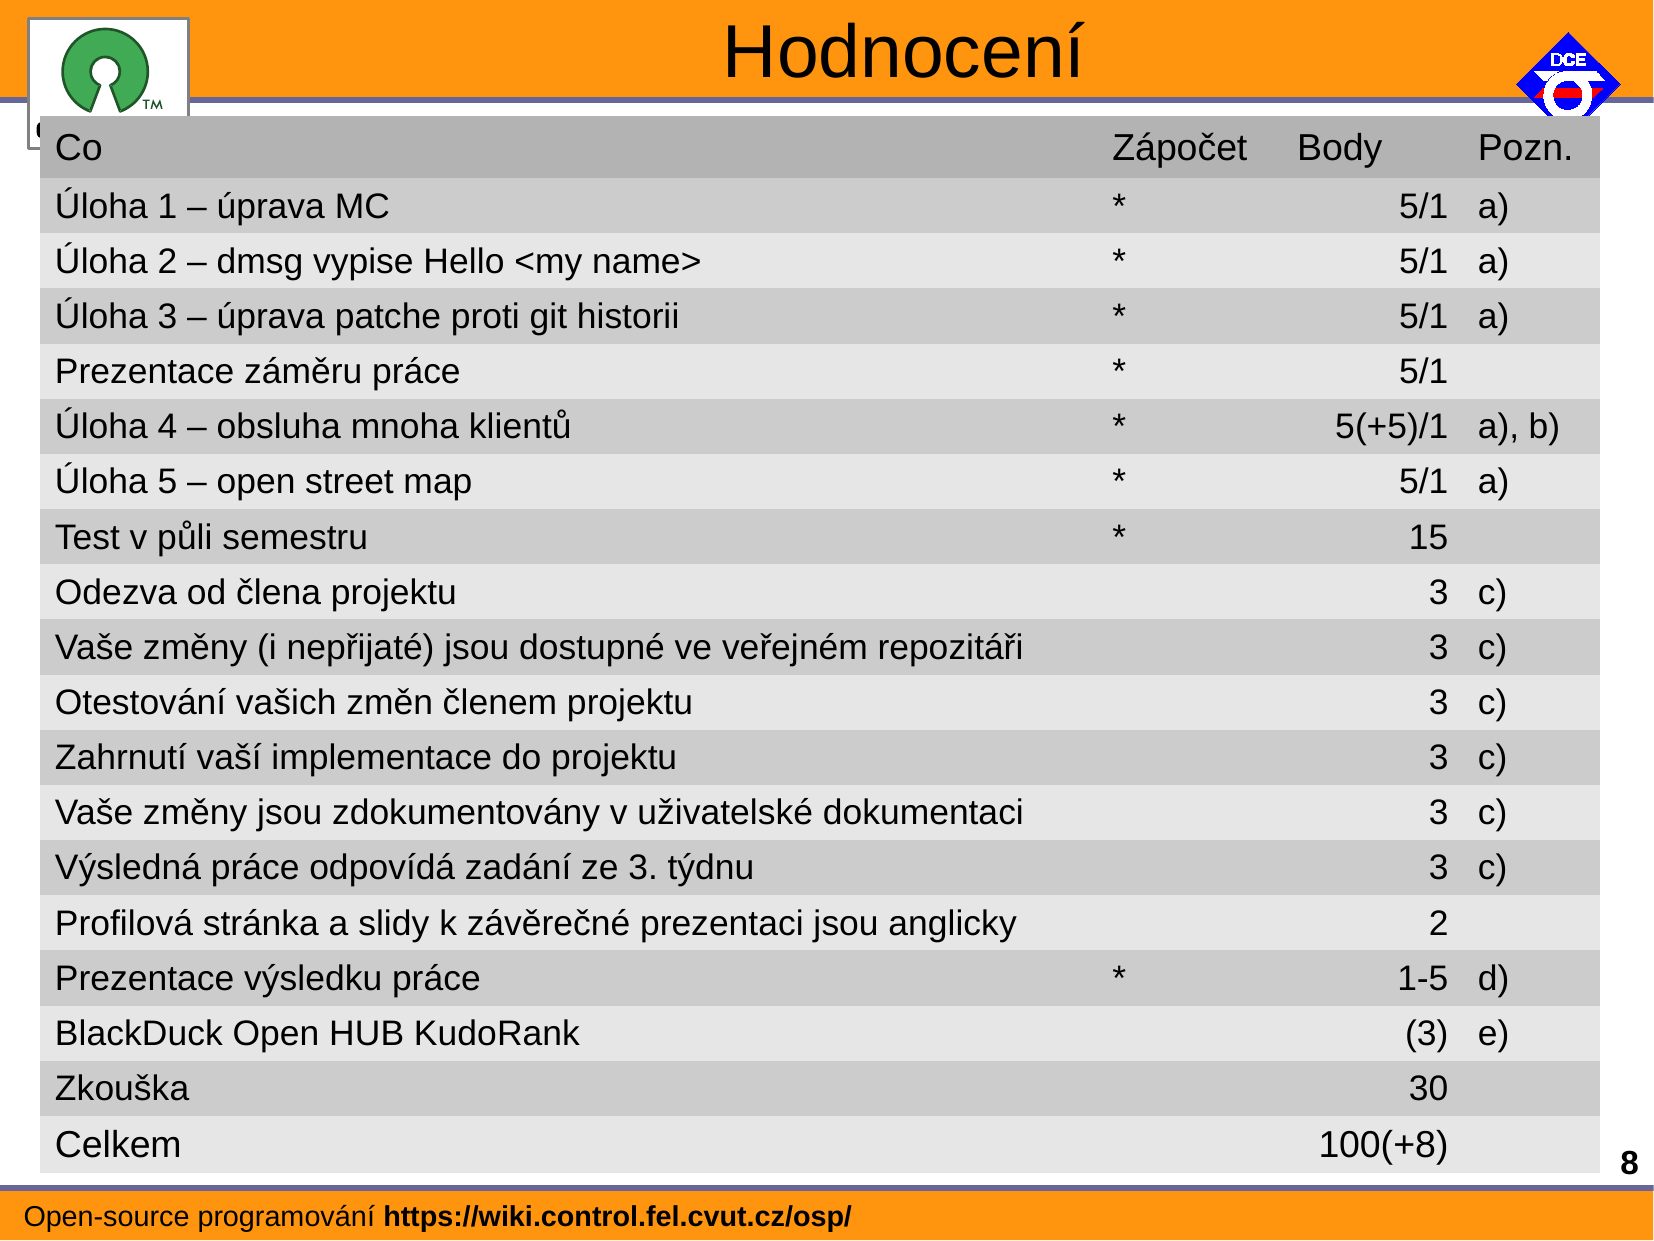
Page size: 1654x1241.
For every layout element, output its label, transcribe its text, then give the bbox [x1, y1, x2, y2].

table_cell Prezentace výsledku práce [40, 950, 1097, 1006]
table_cell c) [1463, 785, 1600, 840]
table_cell 1-5 [1282, 950, 1463, 1006]
table_cell 3 [1282, 675, 1463, 730]
table_cell [1463, 1116, 1600, 1173]
table_cell Výsledná práce odpovídá zadání ze 3. týdnu [40, 840, 1097, 895]
table_cell c) [1463, 619, 1600, 675]
table_cell 100(+8) [1282, 1116, 1463, 1173]
table_header Co [40, 116, 1097, 178]
table_cell [1097, 895, 1282, 950]
table_cell 5/1 [1282, 344, 1463, 399]
table_cell [1097, 1006, 1282, 1061]
table_cell [1463, 1061, 1600, 1116]
table_cell Vaše změny (i nepřijaté) jsou dostupné ve veřejném repozitáři [40, 619, 1097, 675]
table_cell 15 [1282, 509, 1463, 564]
table_cell d) [1463, 950, 1600, 1006]
table_cell 5(+5)/1 [1282, 399, 1463, 454]
table_cell * [1097, 454, 1282, 509]
table_cell * [1097, 399, 1282, 454]
table_cell Úloha 2 – dmsg vypise Hello <my name> [40, 233, 1097, 288]
table_cell 5/1 [1282, 233, 1463, 288]
table_cell 5/1 [1282, 288, 1463, 344]
table_cell [1097, 564, 1282, 619]
table_cell * [1097, 233, 1282, 288]
table_cell [1097, 1061, 1282, 1116]
title Hodnocení [178, 5, 1631, 97]
table_cell 3 [1282, 730, 1463, 785]
table_cell [1097, 1116, 1282, 1173]
table_cell 2 [1282, 895, 1463, 950]
table_cell Otestování vašich změn členem projektu [40, 675, 1097, 730]
table_cell e) [1463, 1006, 1600, 1061]
table_cell c) [1463, 564, 1600, 619]
table_cell c) [1463, 840, 1600, 895]
table_cell Celkem [40, 1116, 1097, 1173]
table_cell Úloha 3 – úprava patche proti git historii [40, 288, 1097, 344]
table_cell [1097, 675, 1282, 730]
table_cell [1463, 344, 1600, 399]
table_cell 3 [1282, 564, 1463, 619]
table_cell * [1097, 950, 1282, 1006]
table_cell Úloha 1 – úprava MC [40, 178, 1097, 233]
table_cell c) [1463, 675, 1600, 730]
table_cell [1097, 619, 1282, 675]
table_cell 3 [1282, 785, 1463, 840]
table_cell Profilová stránka a slidy k závěrečné prezentaci jsou anglicky [40, 895, 1097, 950]
table_cell a) [1463, 233, 1600, 288]
table_cell a) [1463, 288, 1600, 344]
table_cell a) [1463, 454, 1600, 509]
table_cell c) [1463, 730, 1600, 785]
table_cell [1463, 509, 1600, 564]
table_cell 3 [1282, 840, 1463, 895]
table_cell 5/1 [1282, 454, 1463, 509]
table_cell 3 [1282, 619, 1463, 675]
table_cell * [1097, 509, 1282, 564]
table_cell * [1097, 178, 1282, 233]
table_cell Vaše změny jsou zdokumentovány v uživatelské dokumentaci [40, 785, 1097, 840]
table_cell 30 [1282, 1061, 1463, 1116]
table_cell [1463, 895, 1600, 950]
table_header Pozn. [1463, 116, 1600, 178]
table_header Zápočet [1097, 116, 1282, 178]
table_cell Úloha 5 – open street map [40, 454, 1097, 509]
table_cell [1097, 840, 1282, 895]
table_cell a) [1463, 178, 1600, 233]
table_cell [1097, 730, 1282, 785]
table_cell Test v půli semestru [40, 509, 1097, 564]
table_cell BlackDuck Open HUB KudoRank [40, 1006, 1097, 1061]
table_cell Odezva od člena projektu [40, 564, 1097, 619]
table_cell (3) [1282, 1006, 1463, 1061]
table_cell * [1097, 288, 1282, 344]
table_cell [1097, 785, 1282, 840]
table_cell Zahrnutí vaší implementace do projektu [40, 730, 1097, 785]
table_cell Zkouška [40, 1061, 1097, 1116]
table_header Body [1282, 116, 1463, 178]
table_cell a), b) [1463, 399, 1600, 454]
table_cell Prezentace záměru práce [40, 344, 1097, 399]
table_cell Úloha 4 – obsluha mnoha klientů [40, 399, 1097, 454]
table_cell * [1097, 344, 1282, 399]
table_cell 5/1 [1282, 178, 1463, 233]
